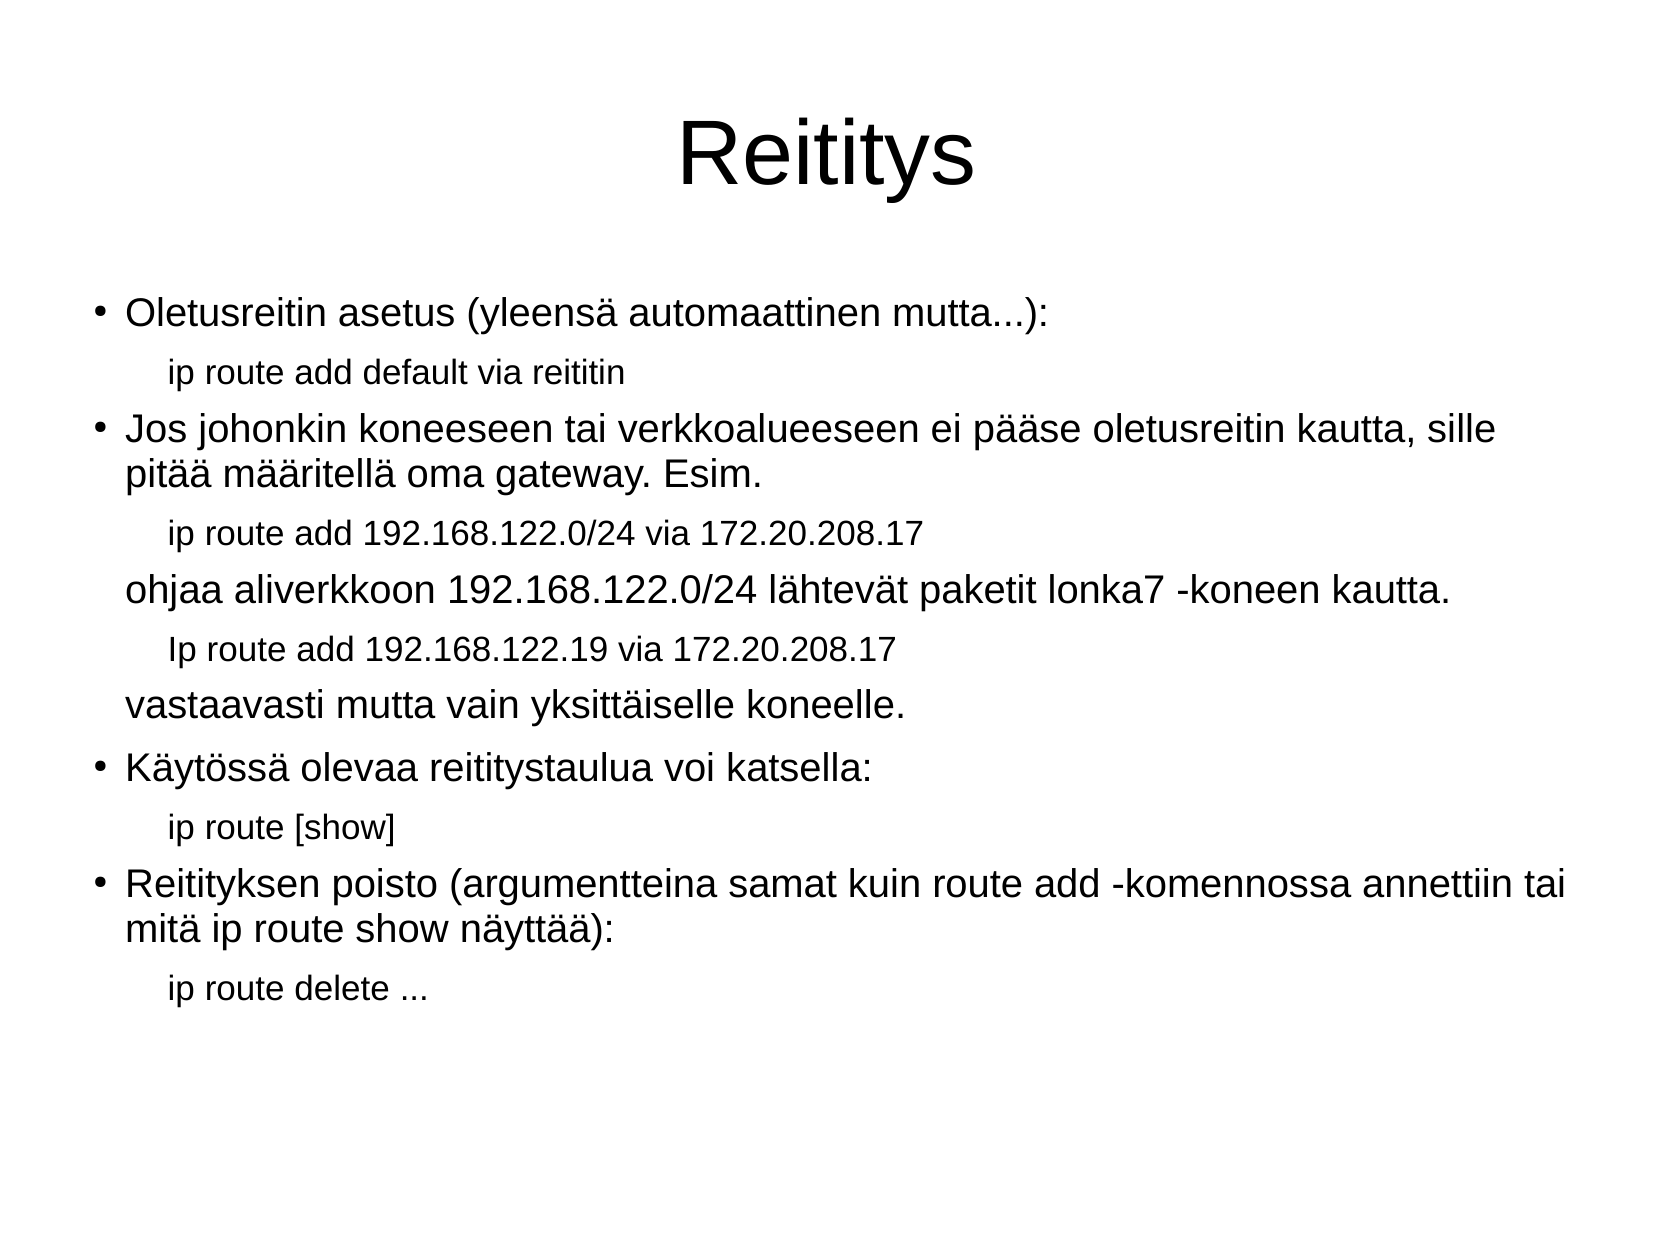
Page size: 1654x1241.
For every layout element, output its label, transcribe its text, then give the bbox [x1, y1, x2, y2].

title Reititys [82, 49, 1571, 257]
list Oletusreitin asetus (yleensä automaattinen mutta...): ip route add default via reititin Jos johonkin koneeseen tai verkkoalueeseen ei pääse oletusreitin kautta, sille pitää määritellä oma gateway. Esim. ip route add 192.168.122.0/24 via 172.20.208.17 ohjaa aliverkkoon 192.168.122.0/24 lähtevät paketit lonka7 -koneen kautta. Ip route add 192.168.122.19 via 172.20.208.17 vastaavasti mutta vain yksittäiselle koneelle. Käytössä olevaa reititystaulua voi katsella: ip route [show] Reitityksen poisto (argumentteina samat kuin route add -komennossa annettiin tai mitä ip route show näyttää): ip route delete ... [82, 290, 1571, 1010]
